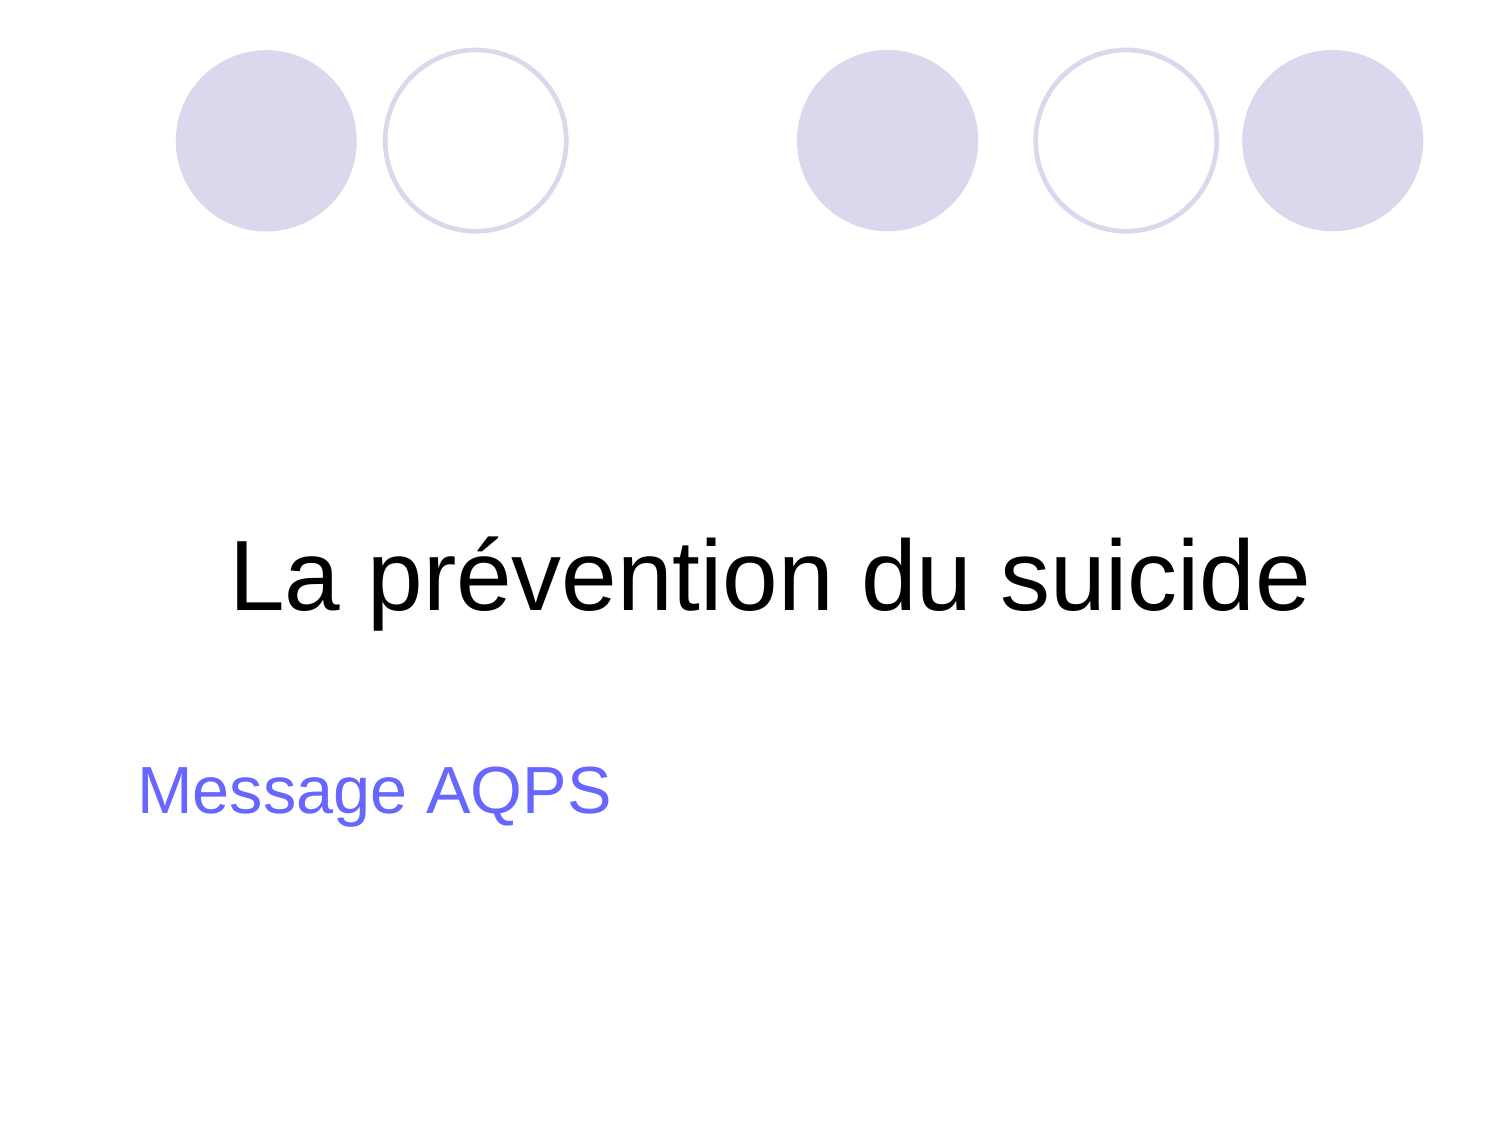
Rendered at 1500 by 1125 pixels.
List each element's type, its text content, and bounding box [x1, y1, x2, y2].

title La prévention du suicide [76, 397, 1465, 639]
subtitle Message AQPS [112, 739, 1436, 1028]
